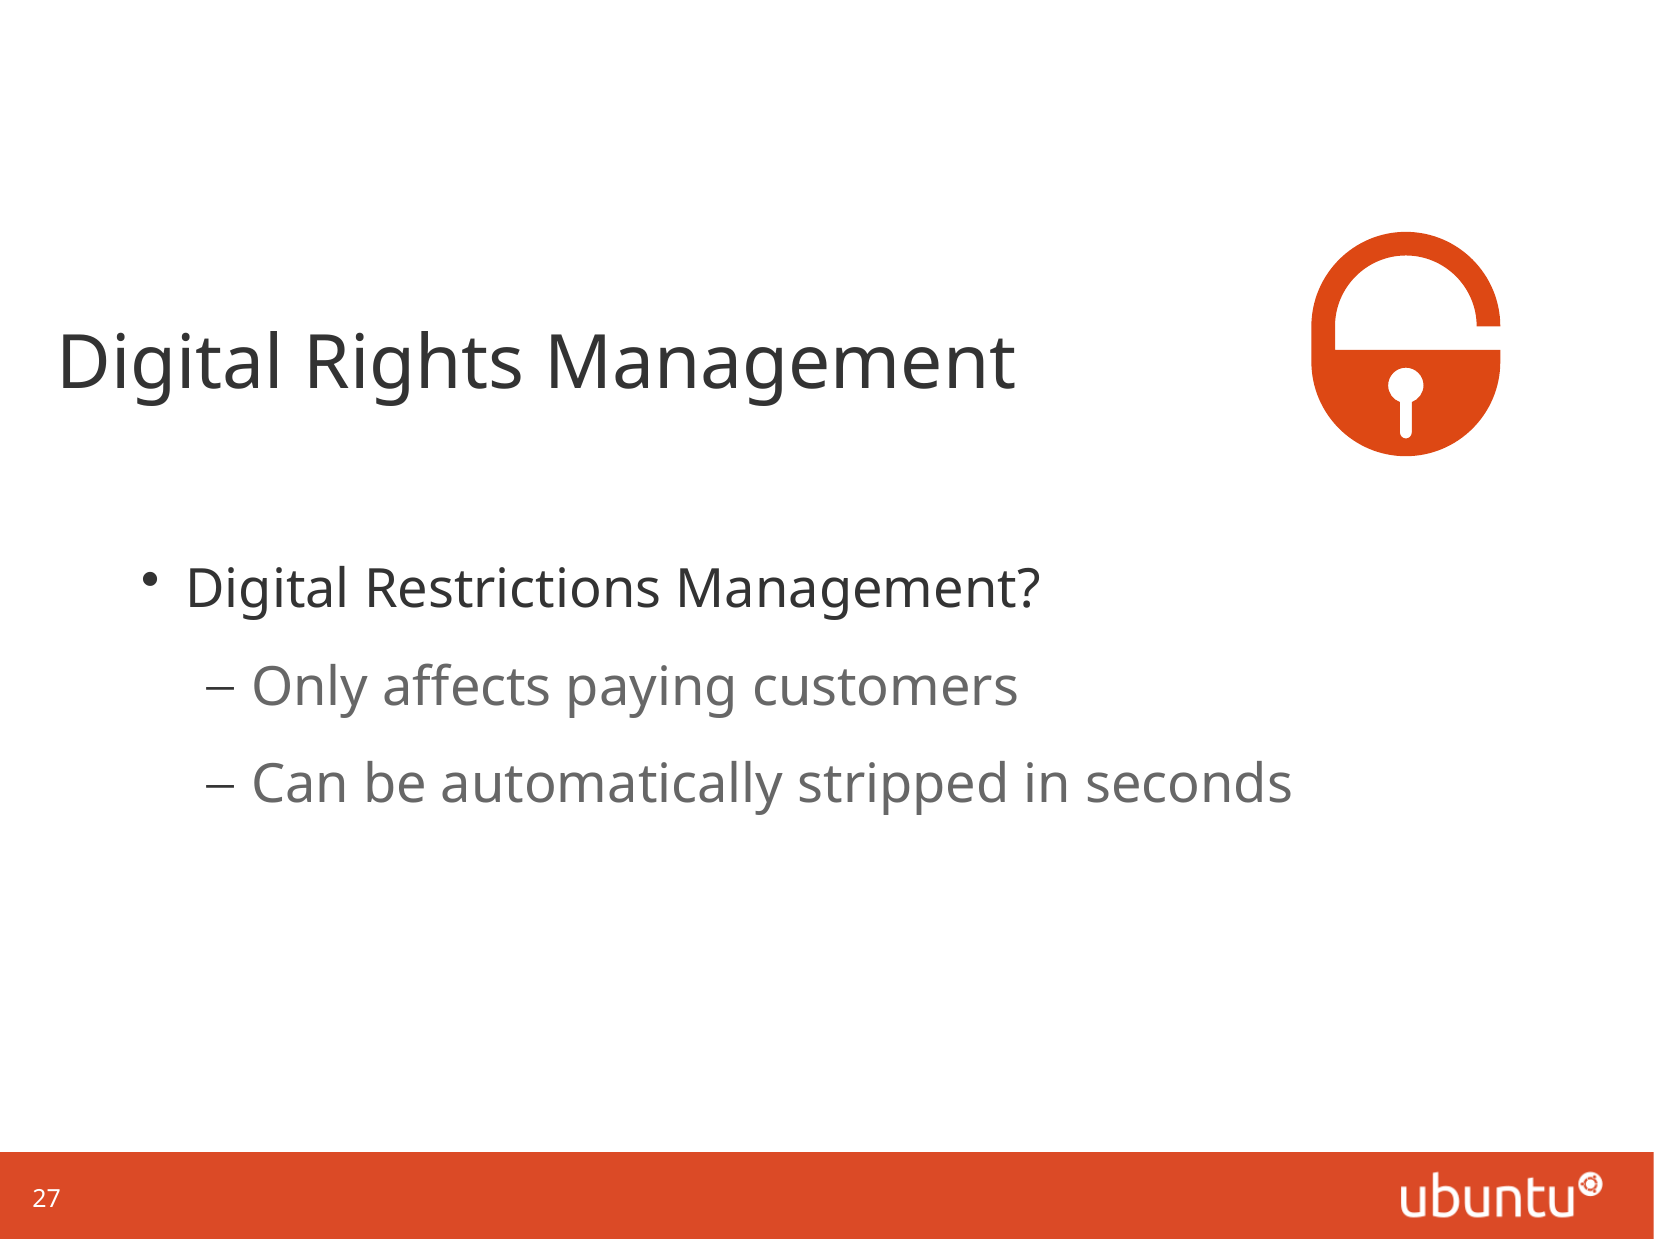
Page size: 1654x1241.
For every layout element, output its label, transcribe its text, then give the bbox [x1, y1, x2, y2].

picture [1286, 226, 1525, 464]
picture [1588, 1152, 1654, 1239]
list Digital Restrictions Management? Only affects paying customers Can be automatically stripped in seconds [76, 512, 1588, 1241]
title Digital Rights Management [56, 130, 1596, 587]
picture [0, 1152, 76, 1239]
